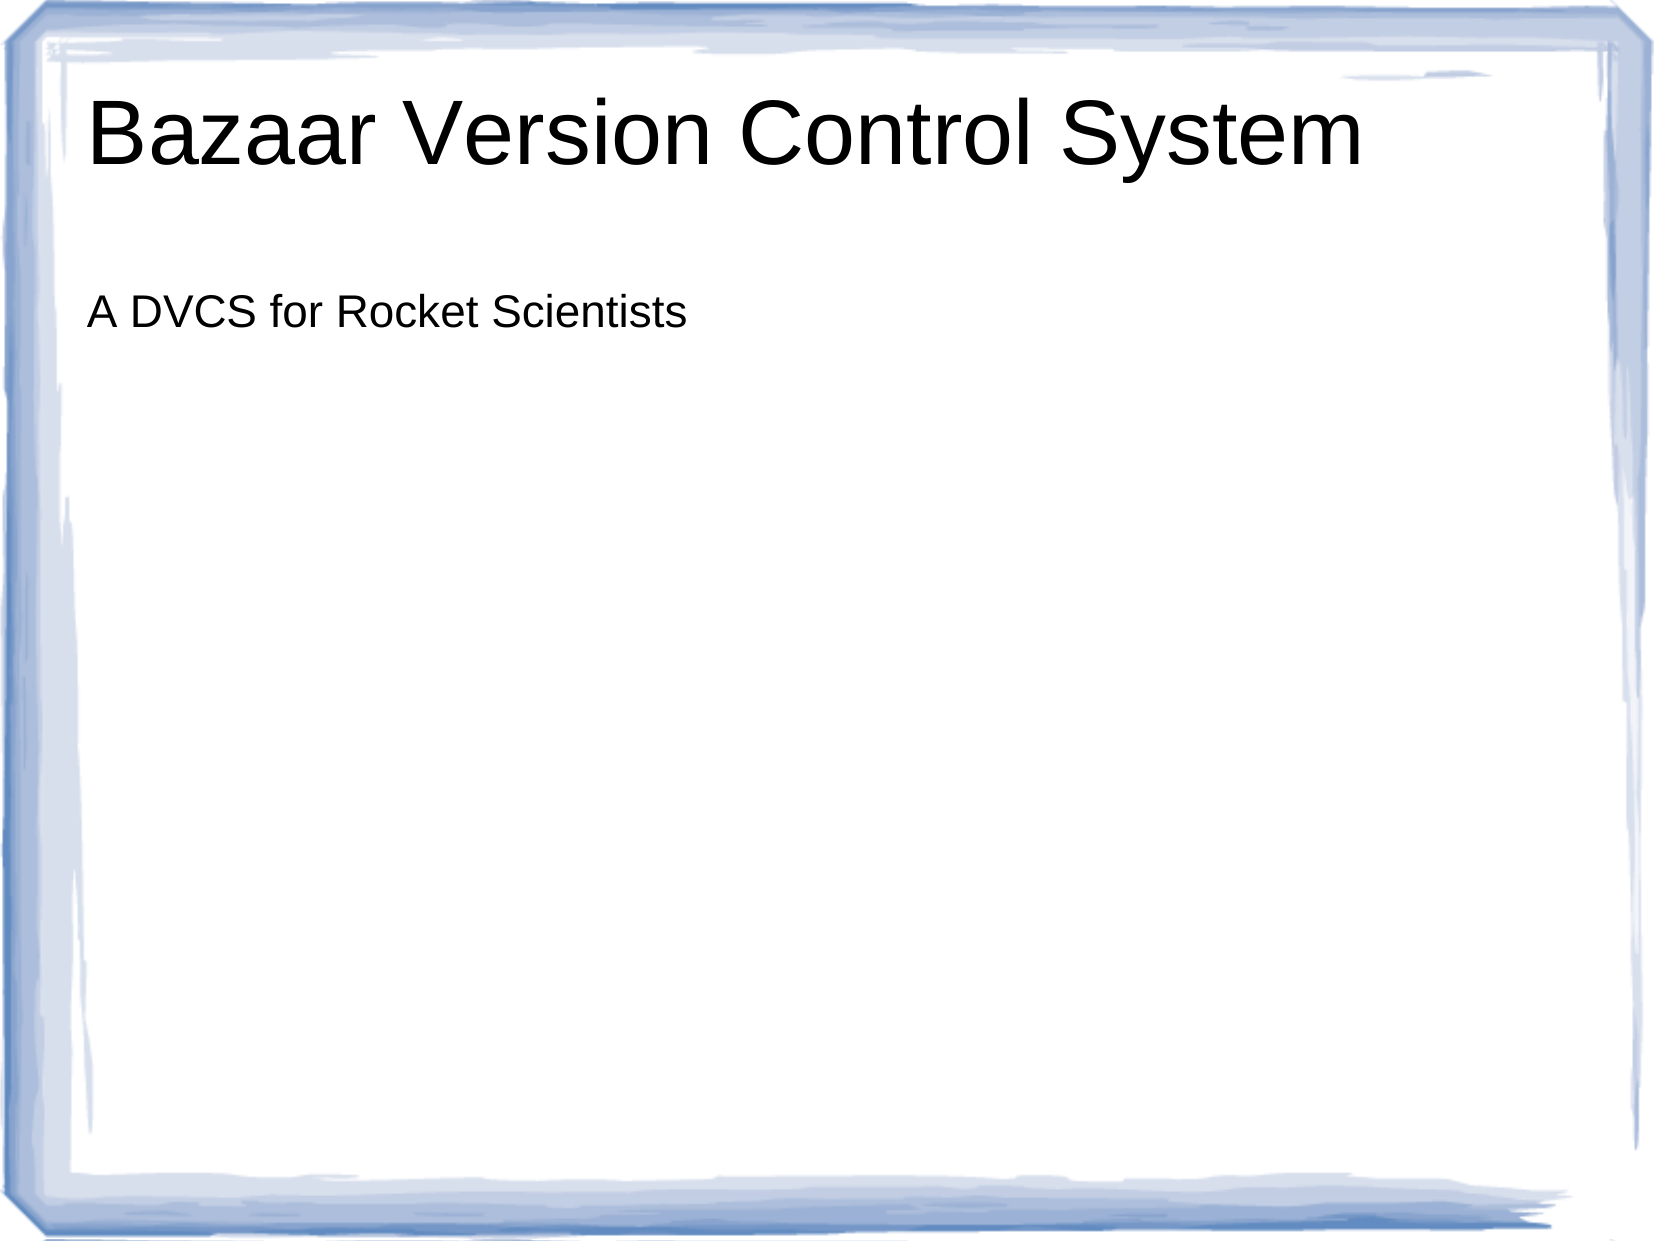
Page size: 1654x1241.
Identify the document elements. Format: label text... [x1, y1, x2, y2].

title Bazaar Version Control System A DVCS for Rocket Scientists [86, 81, 1576, 338]
picture [0, 0, 1654, 1241]
